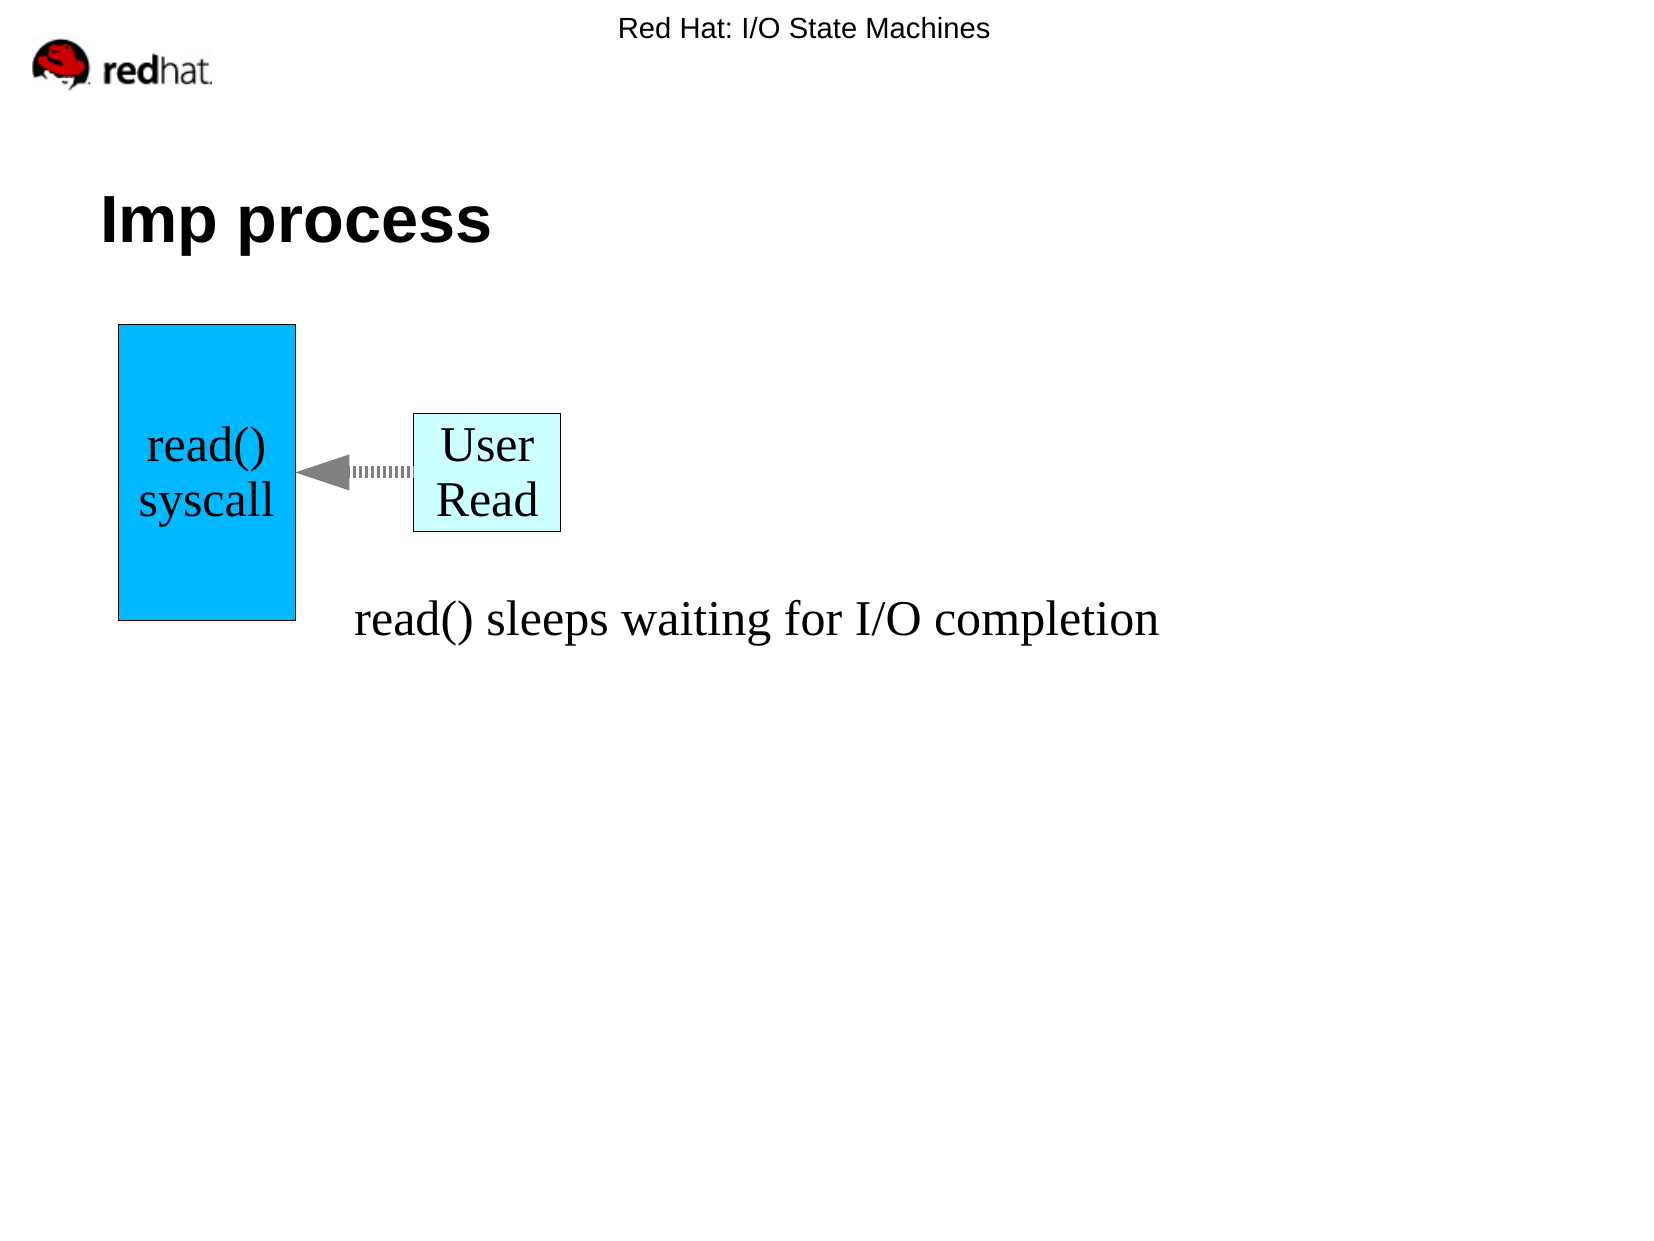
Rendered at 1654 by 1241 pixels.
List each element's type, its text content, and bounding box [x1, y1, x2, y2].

picture [31, 37, 212, 98]
title Imp process [100, 164, 1506, 275]
text_box read() sleeps waiting for I/O completion [354, 590, 1160, 646]
text_box read() syscall [118, 324, 296, 621]
text_box User Read [413, 413, 561, 532]
